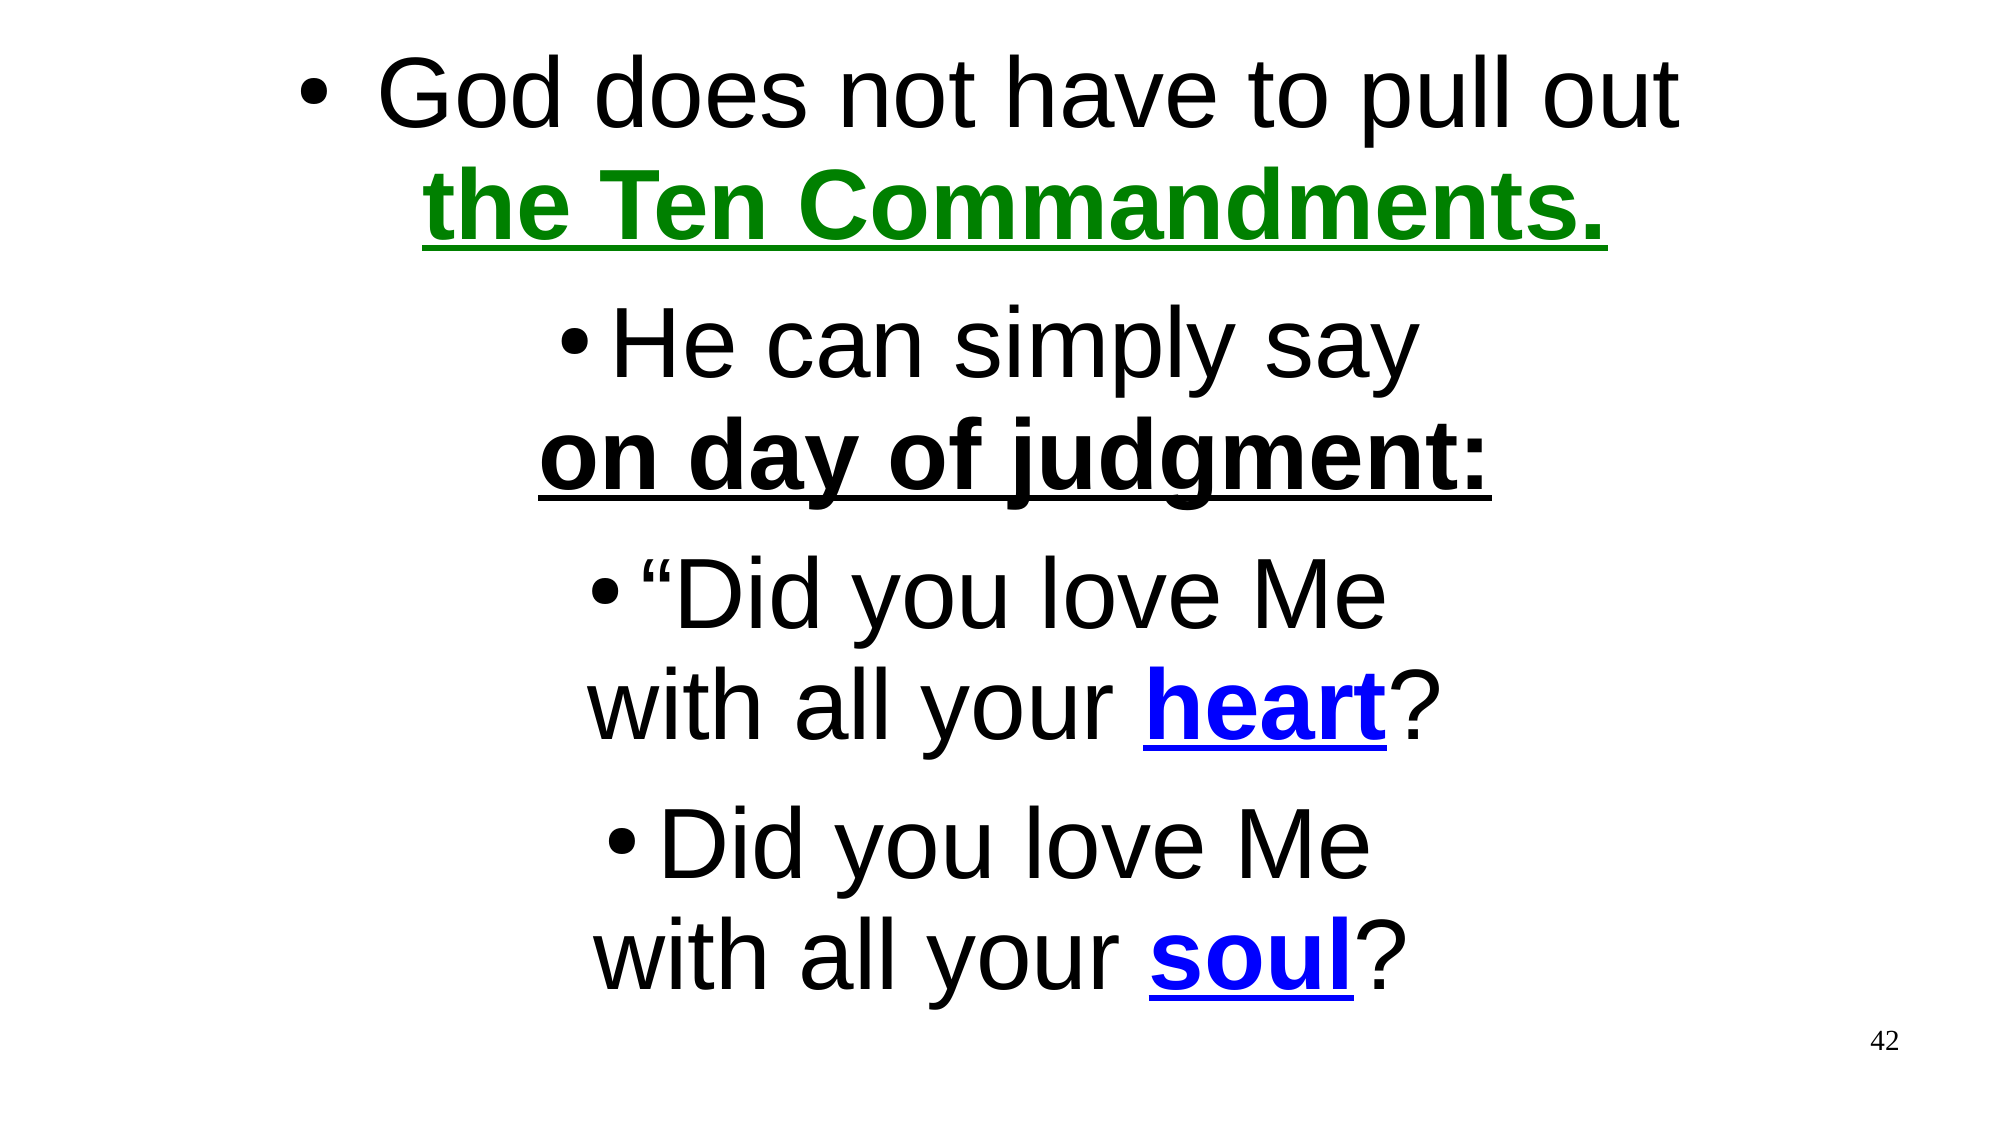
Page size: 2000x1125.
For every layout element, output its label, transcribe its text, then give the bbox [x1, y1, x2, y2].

list God does not have to pull out the Ten Commandments. He can simply say on day of judgment: “Did you love Me with all your heart? Did you love Me with all your soul? [37, 37, 1951, 1088]
